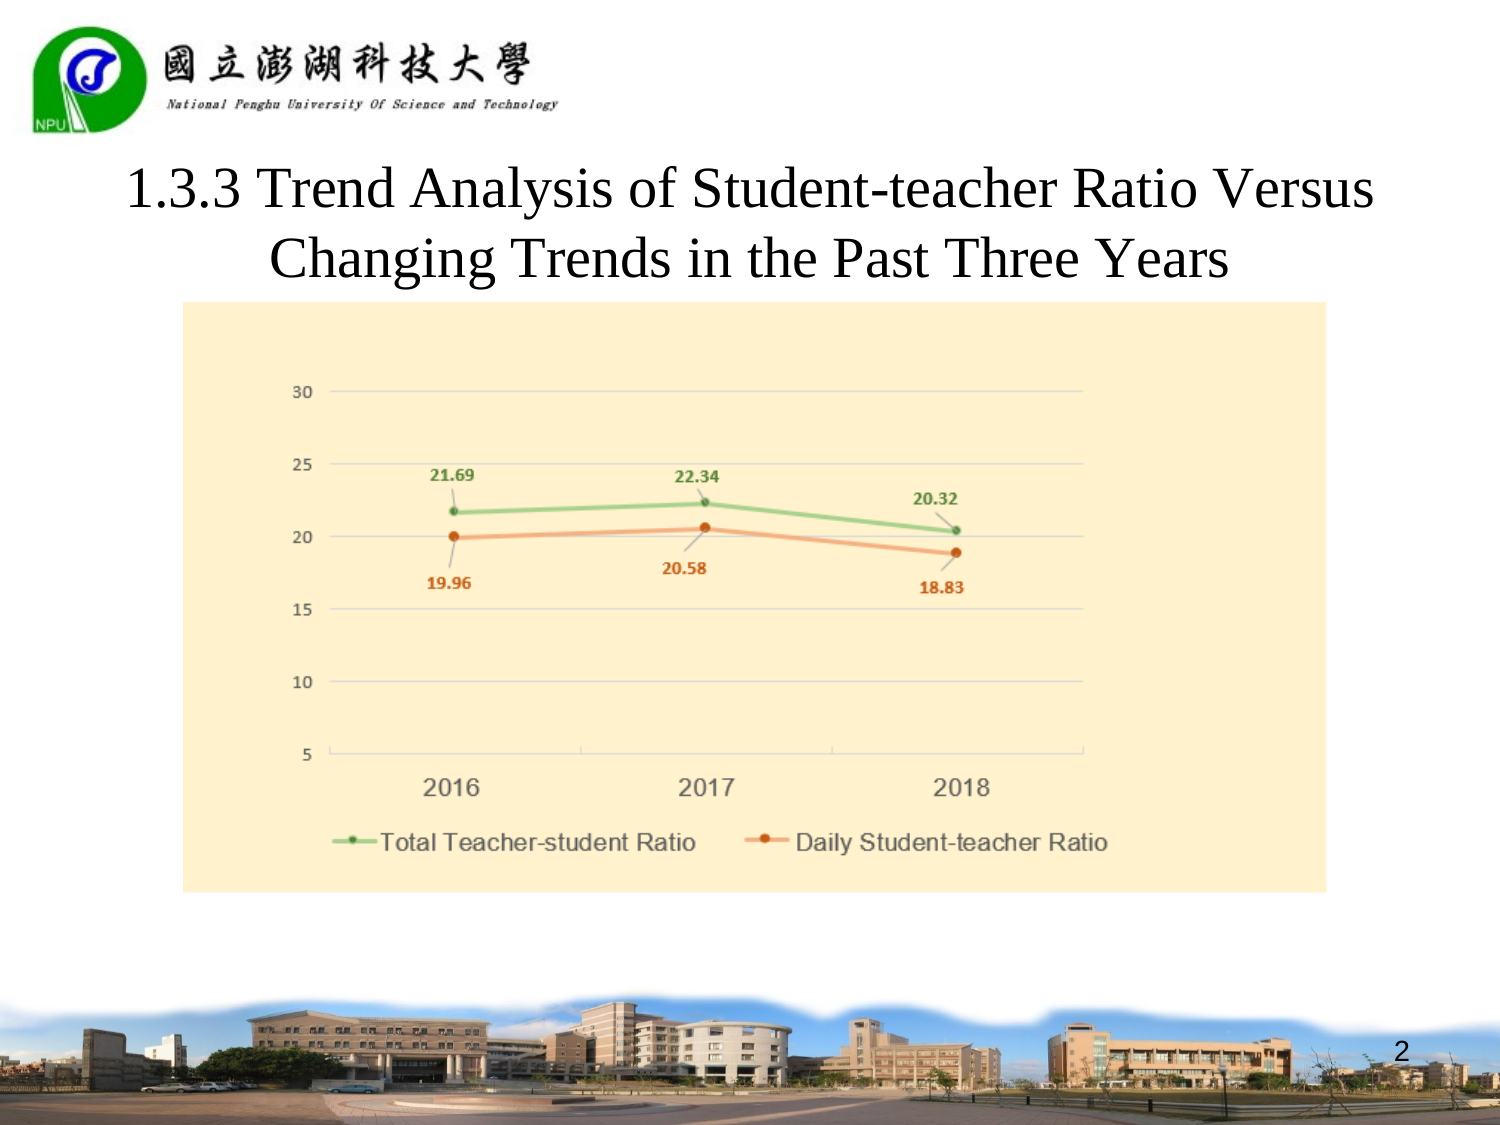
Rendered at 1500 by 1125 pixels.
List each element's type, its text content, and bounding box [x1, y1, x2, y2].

title 1.3.3 Trend Analysis of Student-teacher Ratio Versus Changing Trends in the Past Three Years [75, 160, 1426, 278]
picture [0, 0, 1500, 1125]
text_box <編號> [1074, 1024, 1426, 1103]
